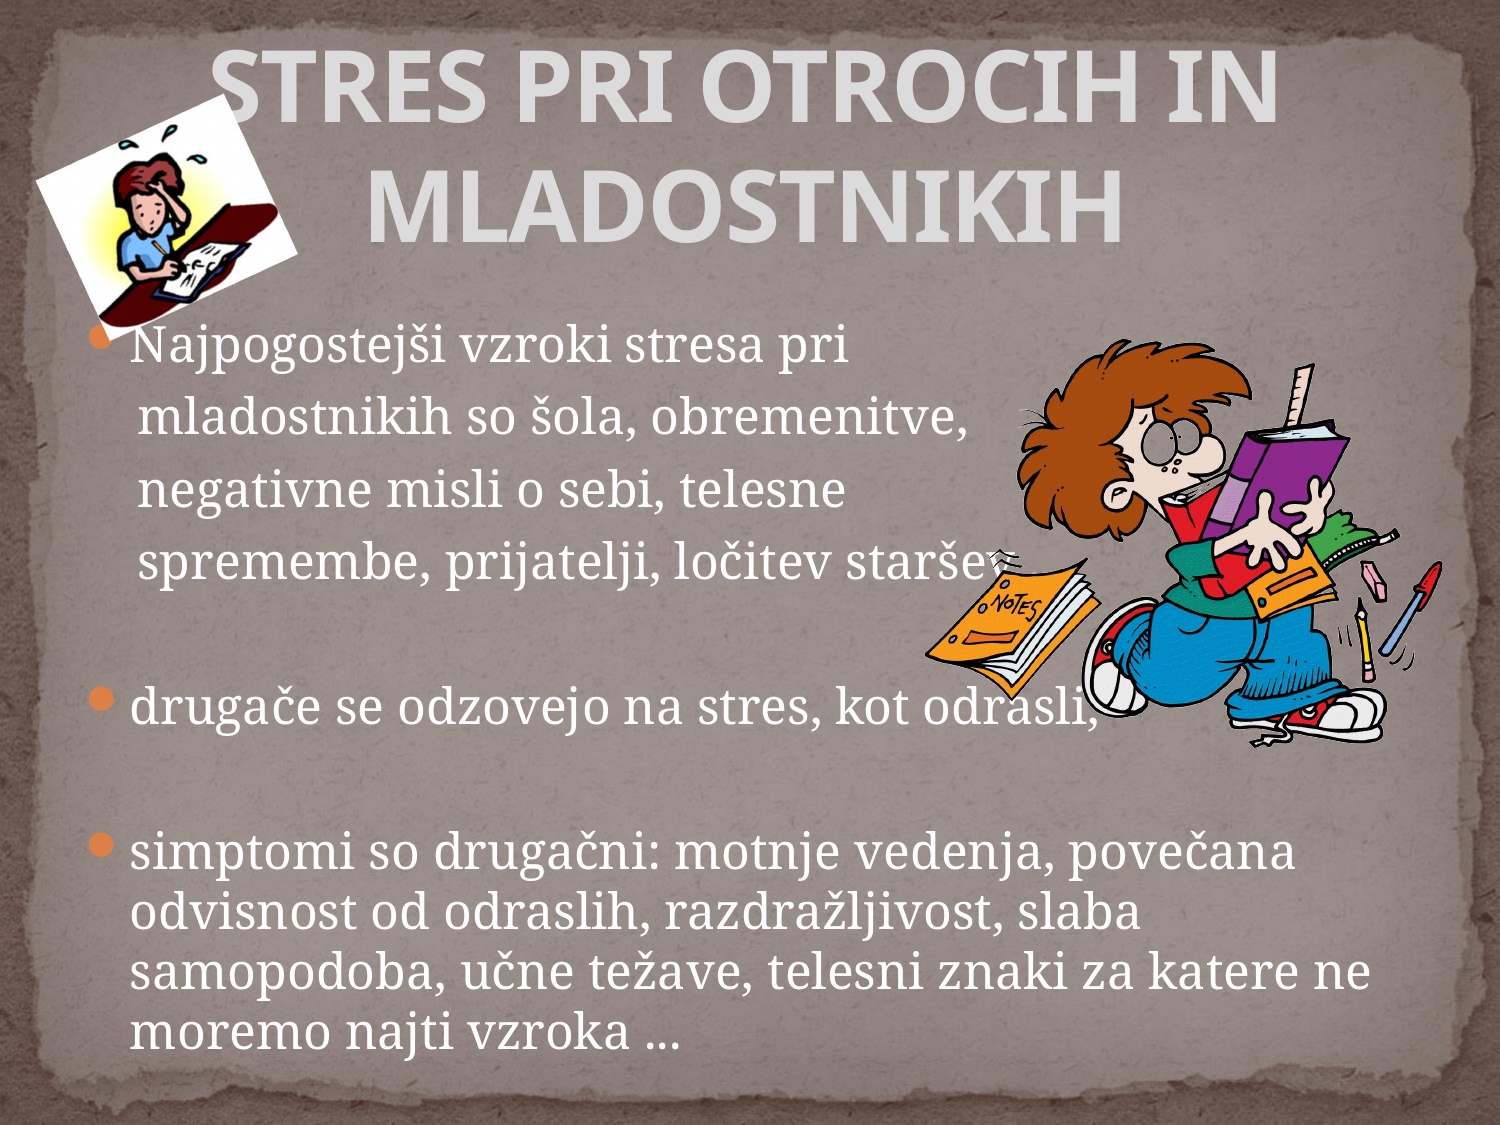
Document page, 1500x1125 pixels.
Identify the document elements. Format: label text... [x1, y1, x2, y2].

picture [0, 0, 1500, 1125]
title STRES PRI OTROCIH IN MLADOSTNIKIH [70, 70, 1421, 271]
list Najpogostejši vzroki stresa pri mladostnikih so šola, obremenitve, negativne misli o sebi, telesne spremembe, prijatelji, ločitev staršev ... drugače se odzovejo na stres, kot odrasli, simptomi so drugačni: motnje vedenja, povečana odvisnost od odraslih, razdražljivost, slaba samopodoba, učne težave, telesni znaki za katere ne moremo najti vzroka ... [70, 304, 1421, 1055]
